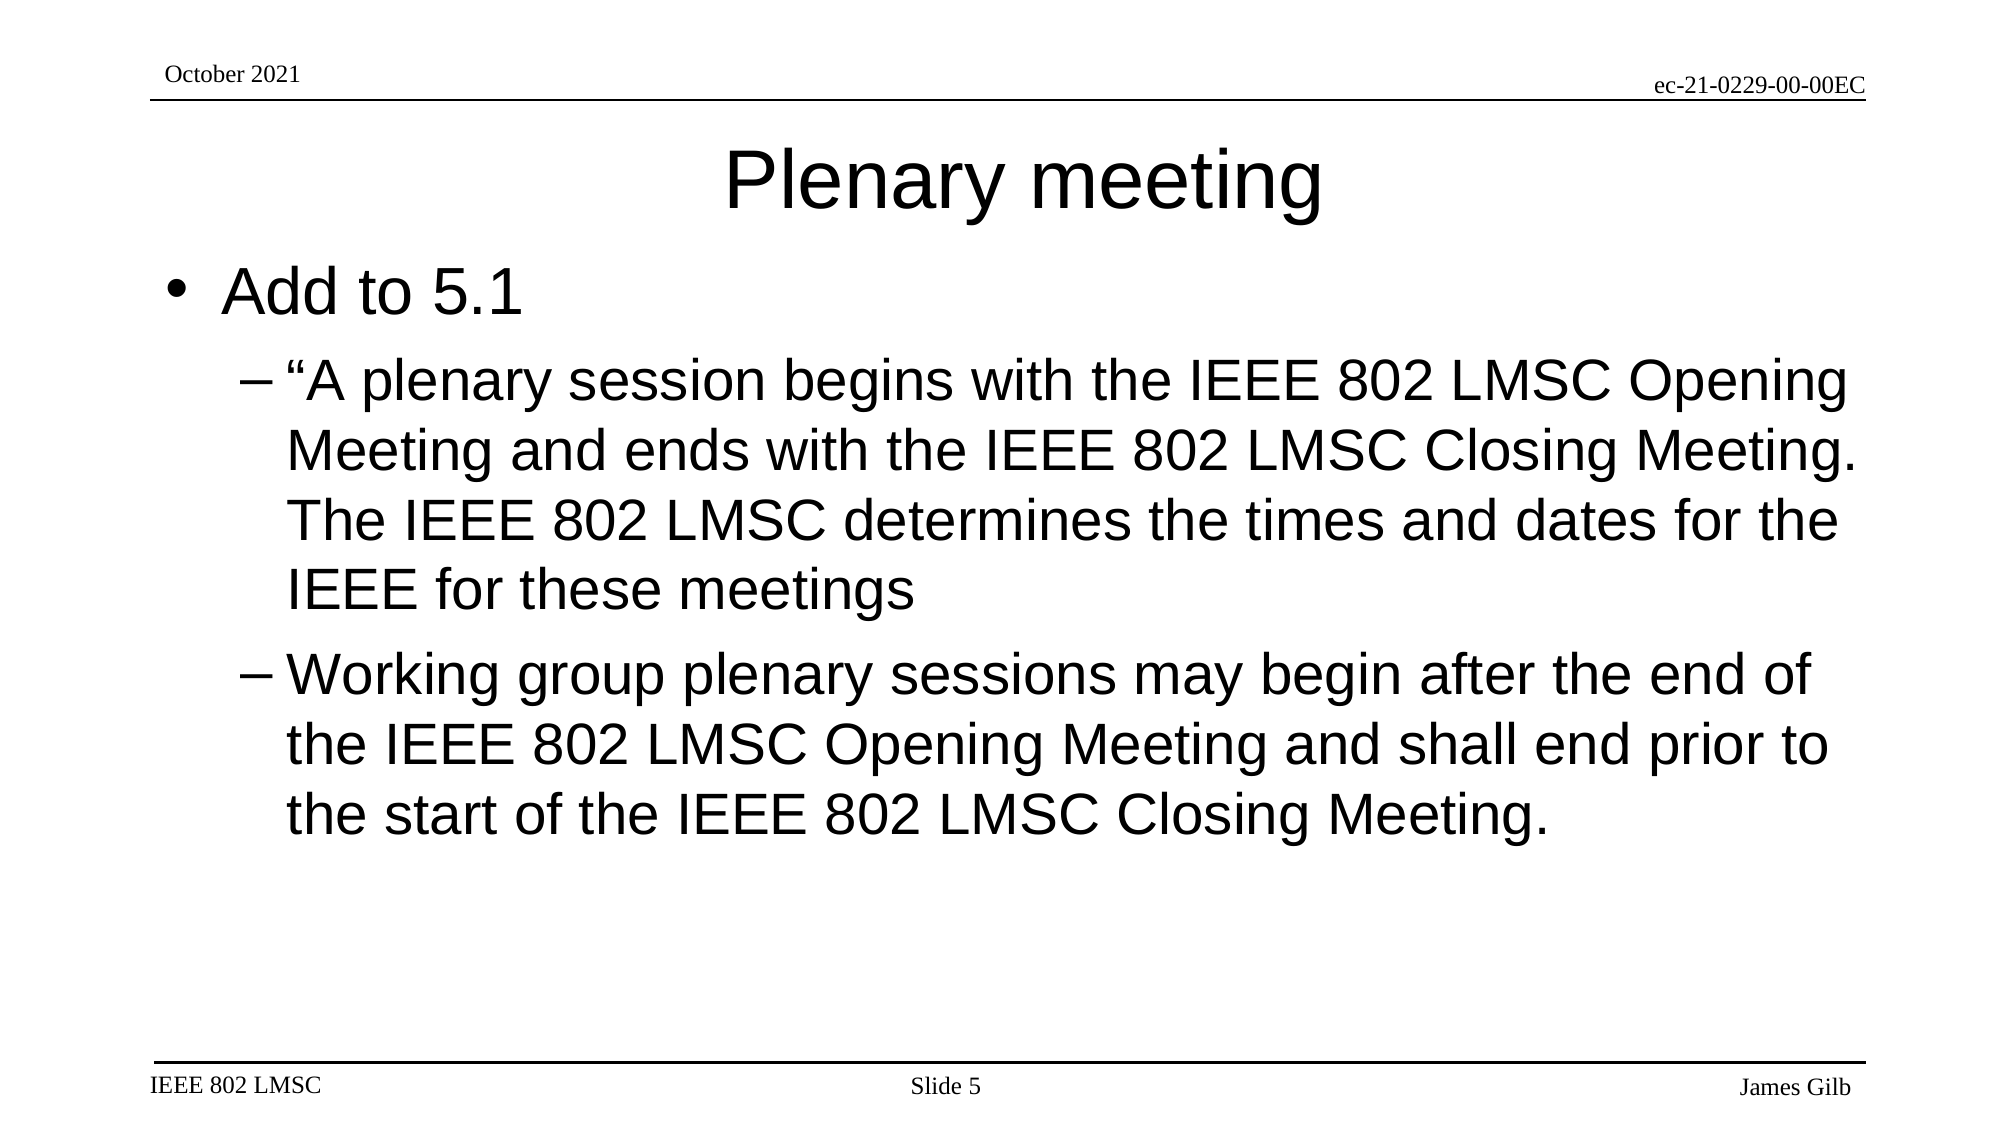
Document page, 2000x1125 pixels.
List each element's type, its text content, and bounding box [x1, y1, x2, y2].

title Plenary meeting [149, 112, 1900, 238]
list Add to 5.1 “A plenary session begins with the IEEE 802 LMSC Opening Meeting and ends with the IEEE 802 LMSC Closing Meeting. The IEEE 802 LMSC determines the times and dates for the IEEE for these meetings Working group plenary sessions may begin after the end of the IEEE 802 LMSC Opening Meeting and shall end prior to the start of the IEEE 802 LMSC Closing Meeting. [149, 239, 1900, 1051]
